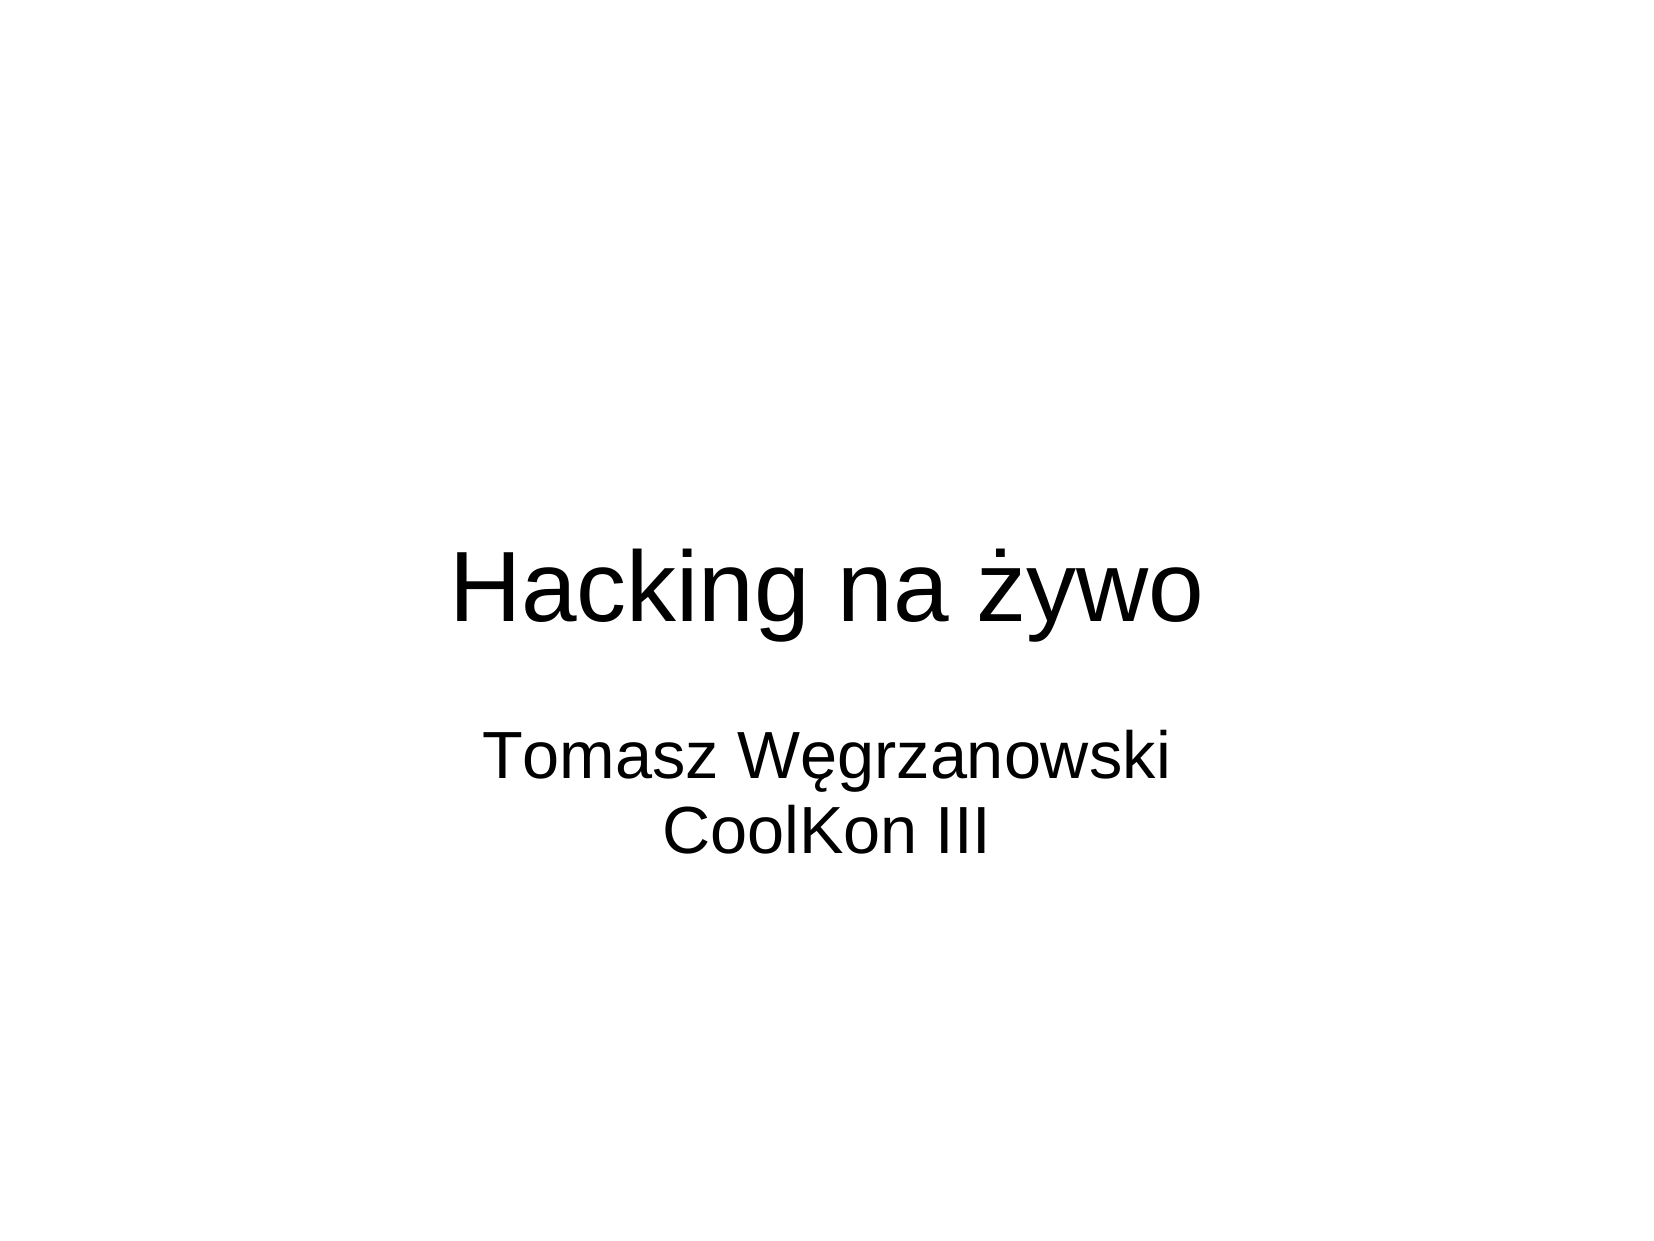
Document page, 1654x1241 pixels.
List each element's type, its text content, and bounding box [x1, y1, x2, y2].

subtitle Hacking na żywo Tomasz Węgrzanowski CoolKon III [82, 290, 1571, 1109]
